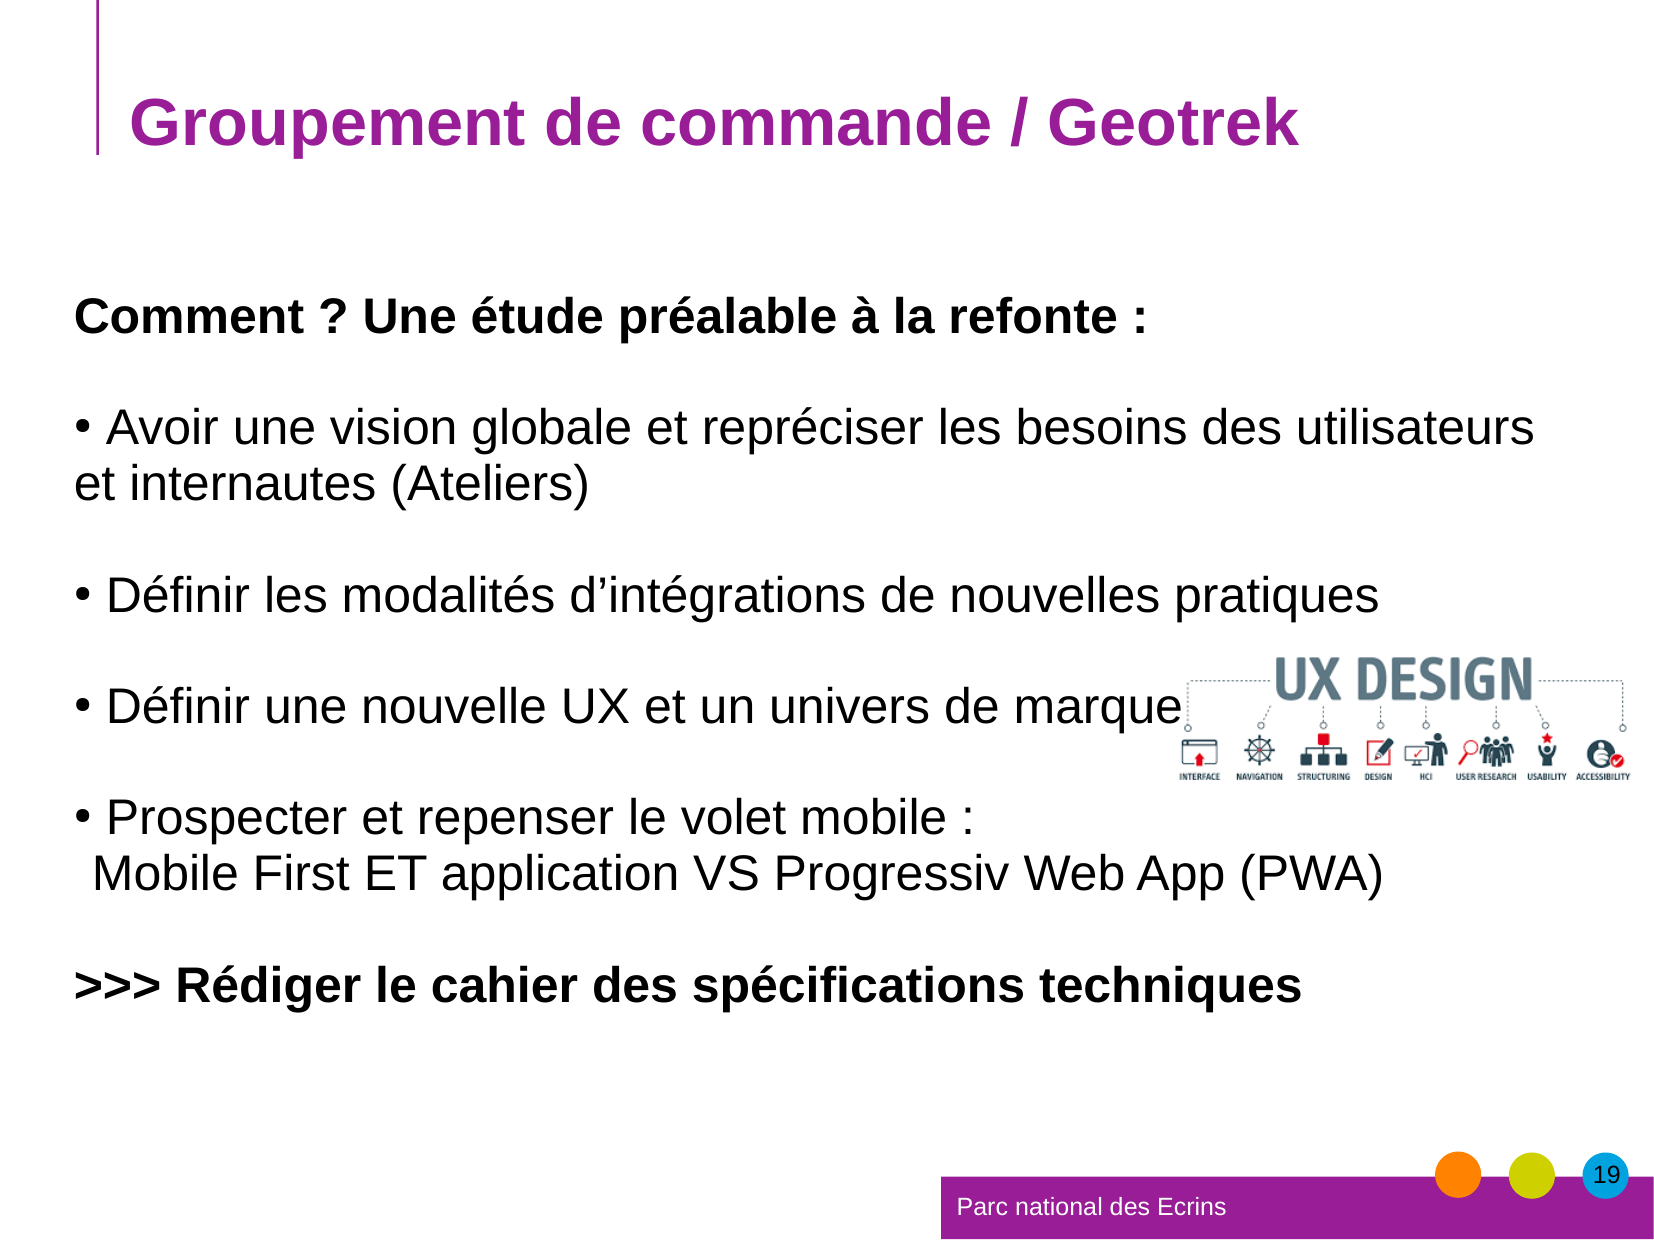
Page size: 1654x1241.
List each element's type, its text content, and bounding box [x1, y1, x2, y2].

picture [1565, 643, 1646, 792]
text_box Comment ? Une étude préalable à la refonte : Avoir une vision globale et repréciser les besoins des utilisateurs et internautes (Ateliers) Définir les modalités d’intégrations de nouvelles pratiques Définir une nouvelle UX et un univers de marque Prospecter et repenser le volet mobile : Mobile First ET application VS Progressiv Web App (PWA) >>> Rédiger le cahier des spécifications techniques [59, 280, 1565, 1076]
title Groupement de commande / Geotrek [129, 11, 1619, 160]
